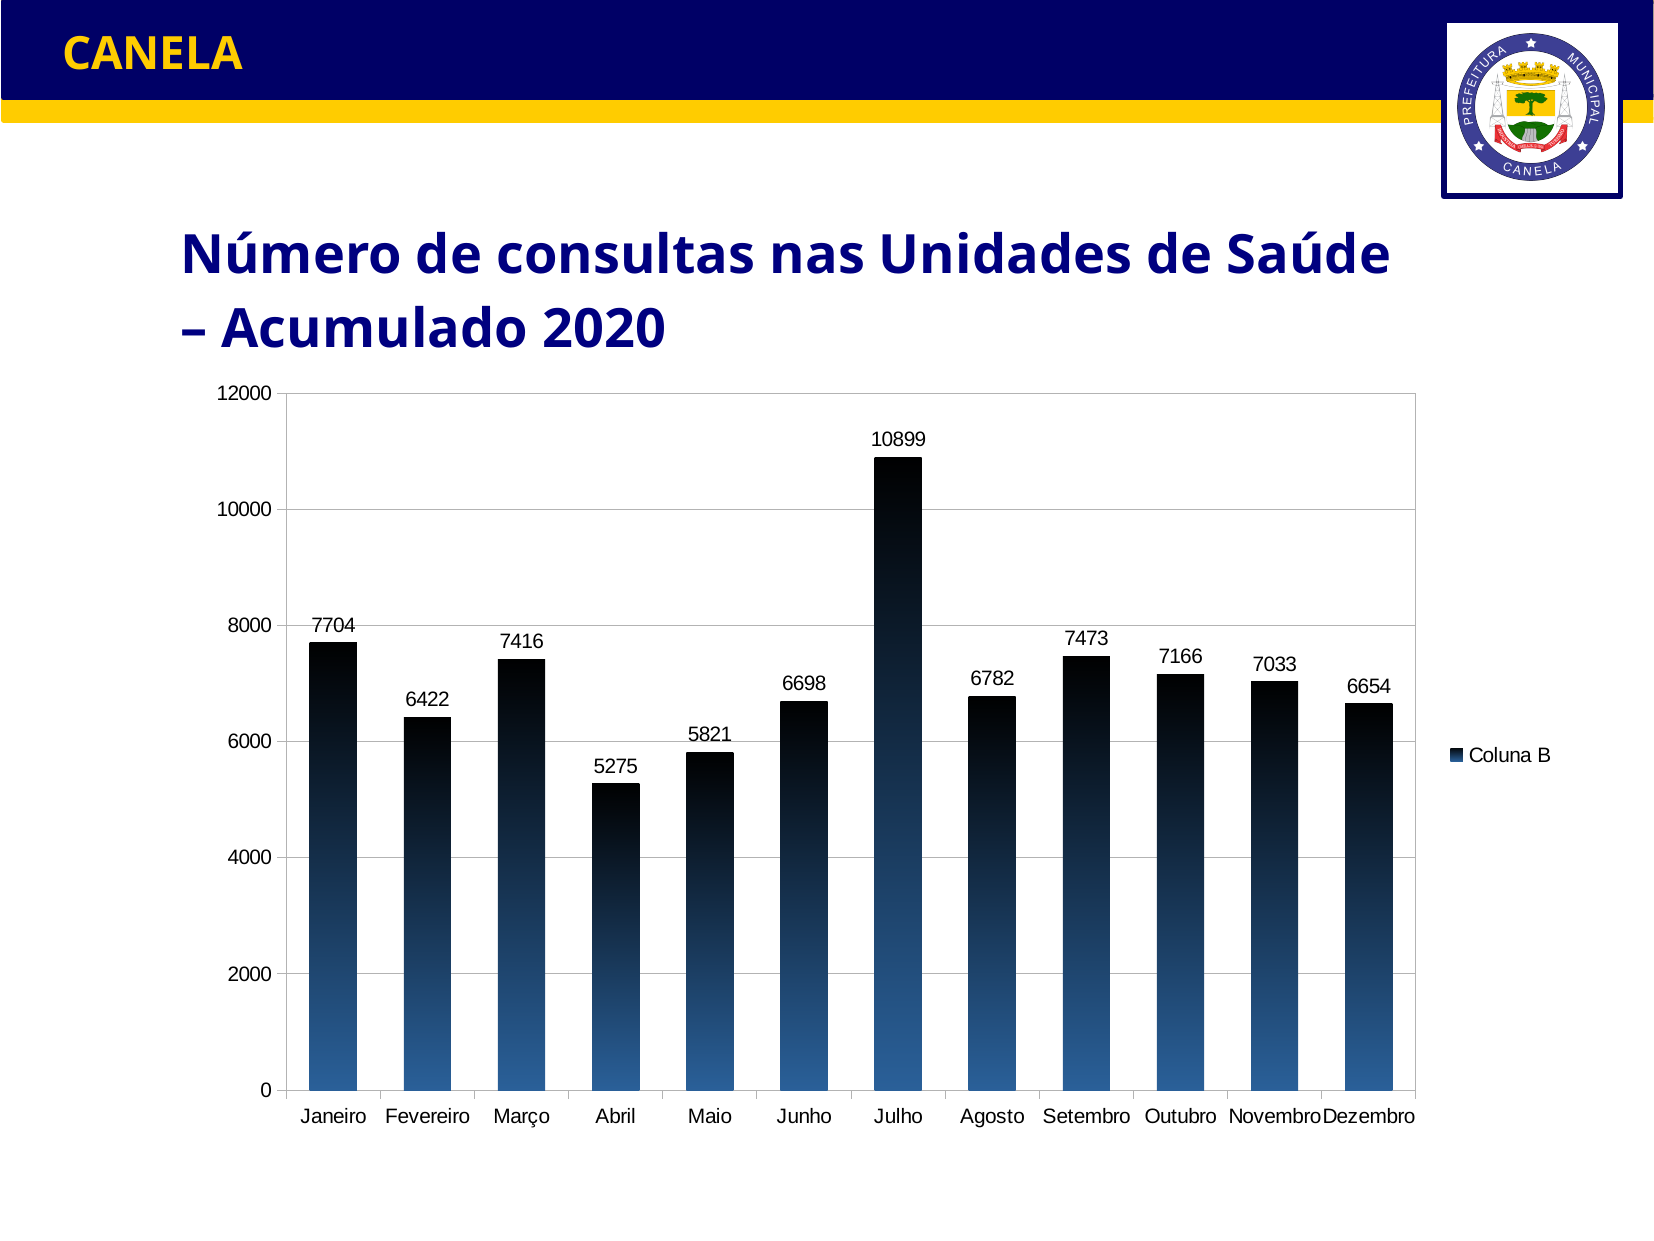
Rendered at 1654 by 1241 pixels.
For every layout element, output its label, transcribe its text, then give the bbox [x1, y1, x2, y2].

chart [189, 366, 1571, 1144]
text_box Número de consultas nas Unidades de Saúde – Acumulado 2020 [165, 208, 1441, 344]
text_box CANELA [47, 13, 853, 93]
text_box [3, 0, 1654, 197]
picture [1457, 33, 1605, 181]
